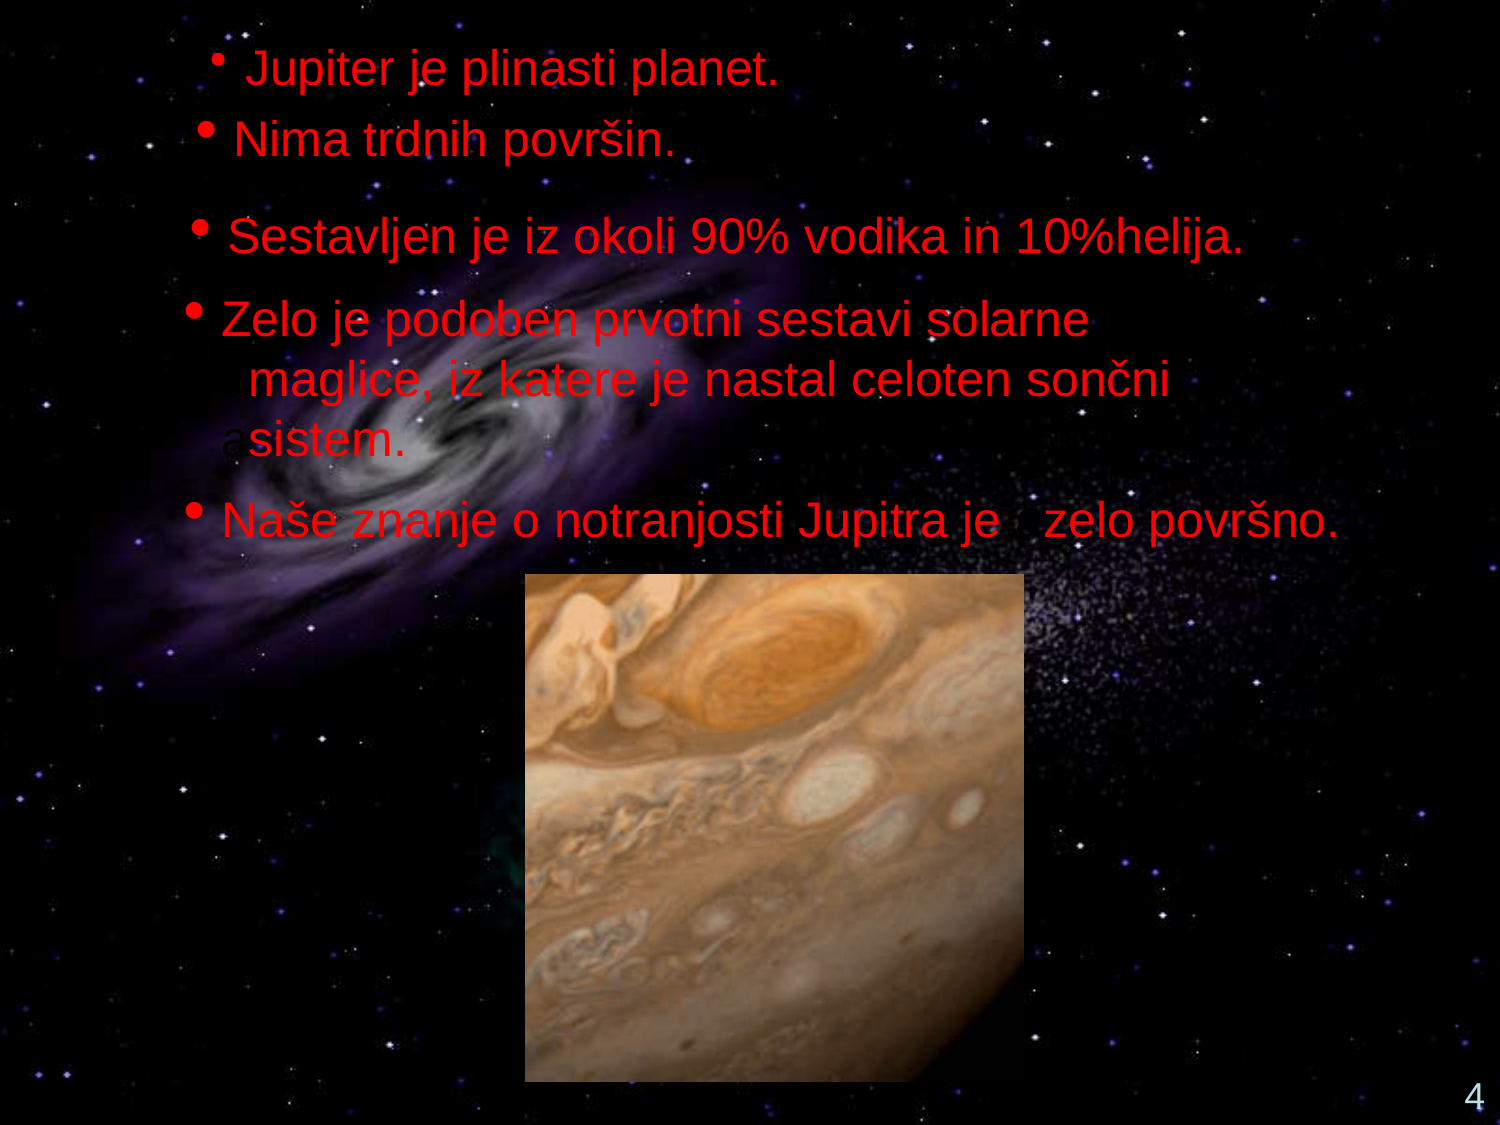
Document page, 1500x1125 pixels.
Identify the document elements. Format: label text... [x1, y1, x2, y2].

text_box Naše znanje o notranjosti Jupitra je azelo površno. [171, 479, 1424, 555]
text_box Sestavljen je iz okoli 90% vodika in 10%helija. [177, 196, 1500, 272]
picture [0, 0, 1500, 1125]
text_box 4 [1449, 1064, 1500, 1125]
title Jupiter je plinasti planet. [194, 42, 821, 88]
text_box Nima trdnih površin. [183, 113, 1500, 159]
text_box Zelo je podoben prvotni sestavi solarne amaglice, iz katere je nastal celoten sončni asistem. [171, 278, 1270, 474]
